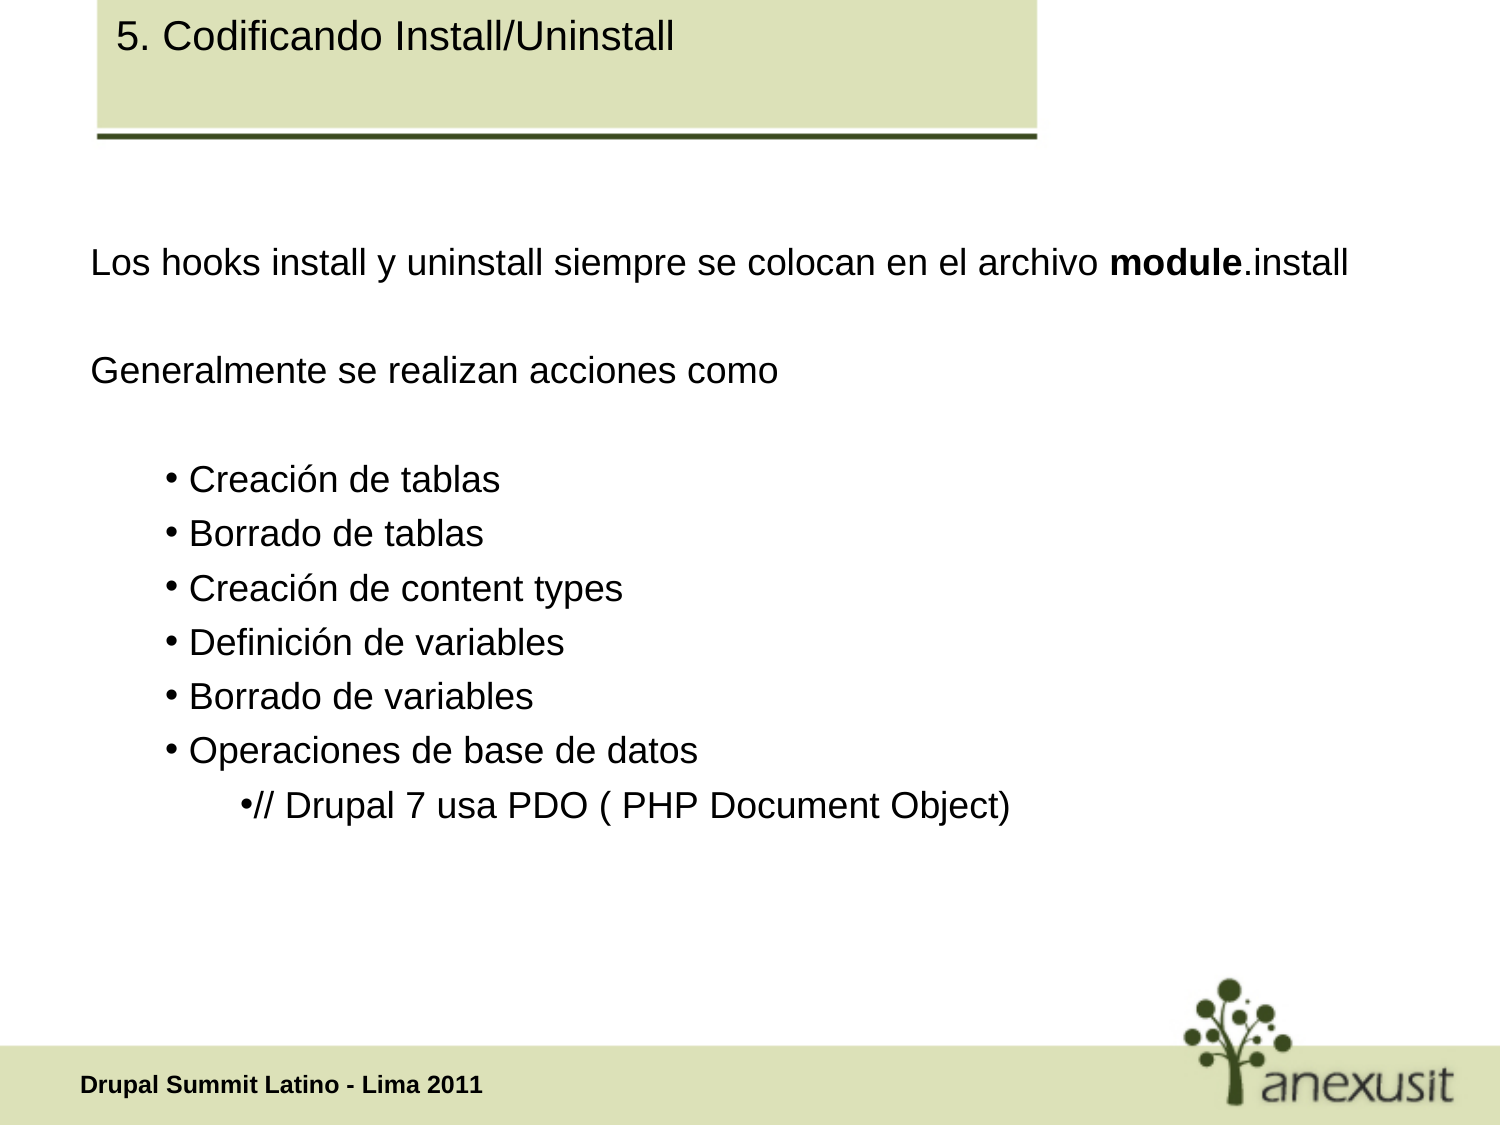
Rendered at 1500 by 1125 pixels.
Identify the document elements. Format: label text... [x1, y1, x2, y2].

text_box Drupal Summit Latino - Lima 2011 [65, 1060, 1066, 1106]
text_box Los hooks install y uninstall siempre se colocan en el archivo module.install Generalmente se realizan acciones como Creación de tablas Borrado de tablas Creación de content types Definición de variables Borrado de variables Operaciones de base de datos // Drupal 7 usa PDO ( PHP Document Object) [75, 229, 1365, 906]
picture [0, 0, 1500, 1125]
text_box 5. Codificando Install/Uninstall [101, 0, 828, 119]
